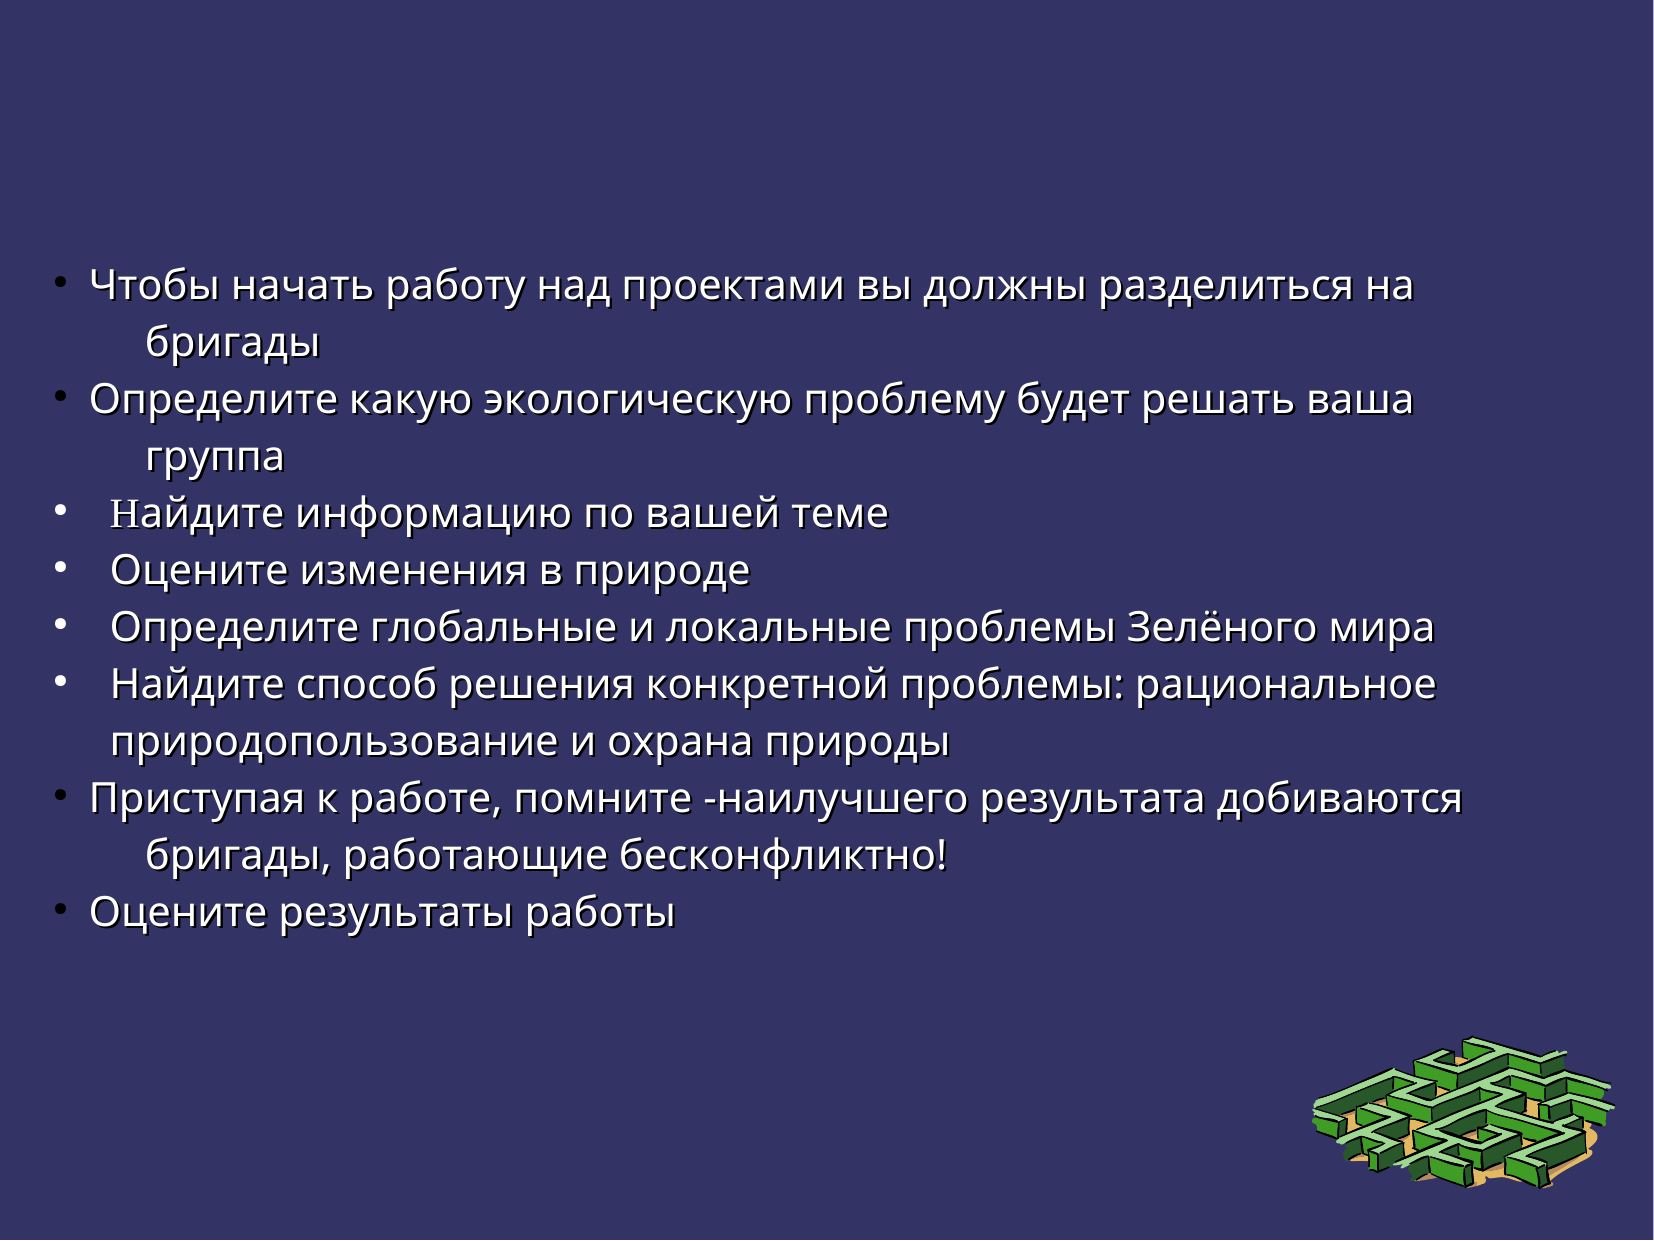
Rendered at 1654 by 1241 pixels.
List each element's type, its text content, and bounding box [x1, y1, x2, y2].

subtitle Чтобы начать работу над проектами вы должны разделиться на бригады Определите какую экологическую проблему будет решать ваша группа Найдите информацию по вашей теме Оцените изменения в природе Определите глобальные и локальные проблемы Зелёного мира Найдите способ решения конкретной проблемы: рациональное природопользование и охрана природы Приступая к работе, помните -наилучшего результата добиваются бригады, работающие бесконфликтно! Оцените результаты работы [53, 88, 1565, 1105]
